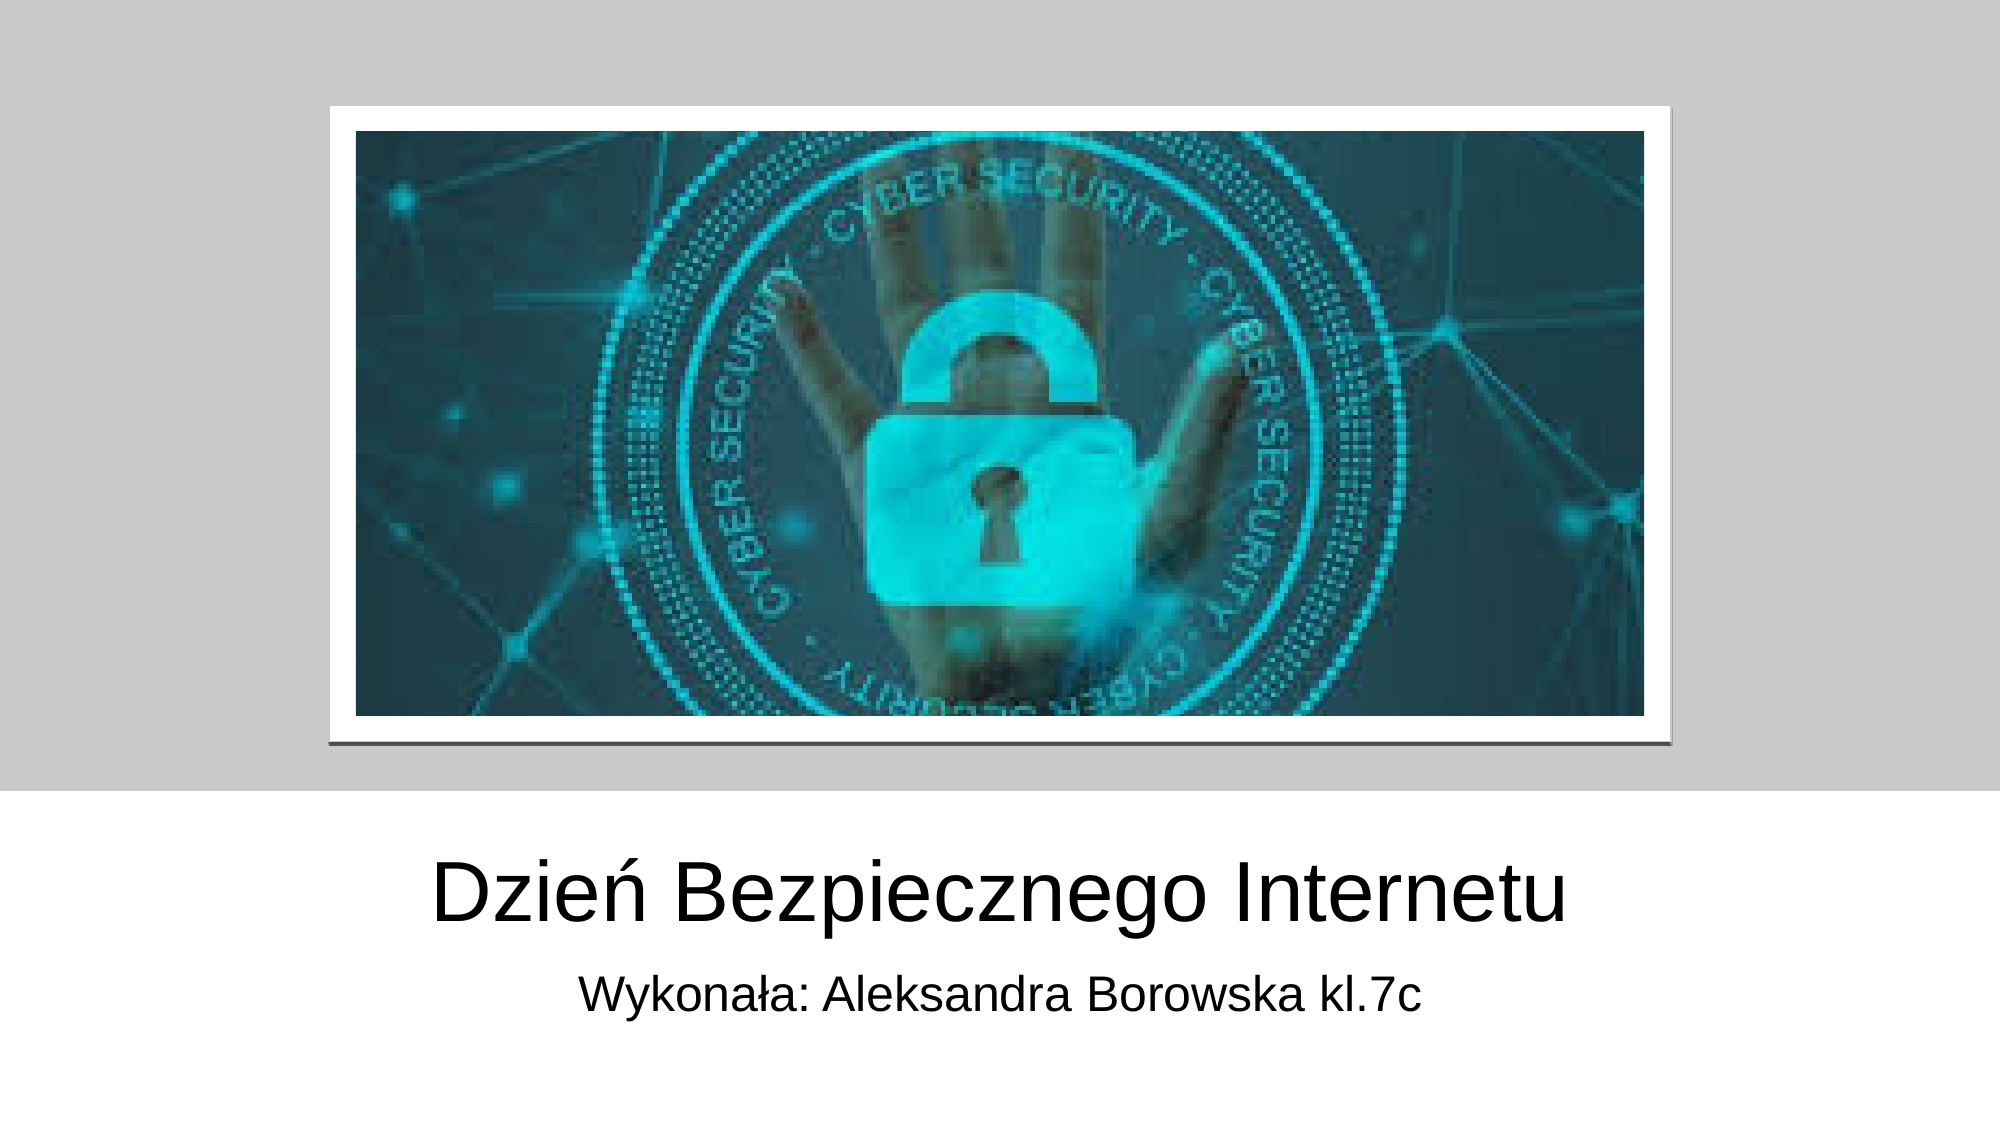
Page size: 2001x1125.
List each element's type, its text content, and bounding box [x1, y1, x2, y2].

text_box [0, 0, 2000, 791]
picture [355, 131, 1645, 716]
subtitle Wykonała: Aleksandra Borowska kl.7c [105, 960, 1896, 1036]
title Dzień Bezpiecznego Internetu [105, 838, 1896, 949]
